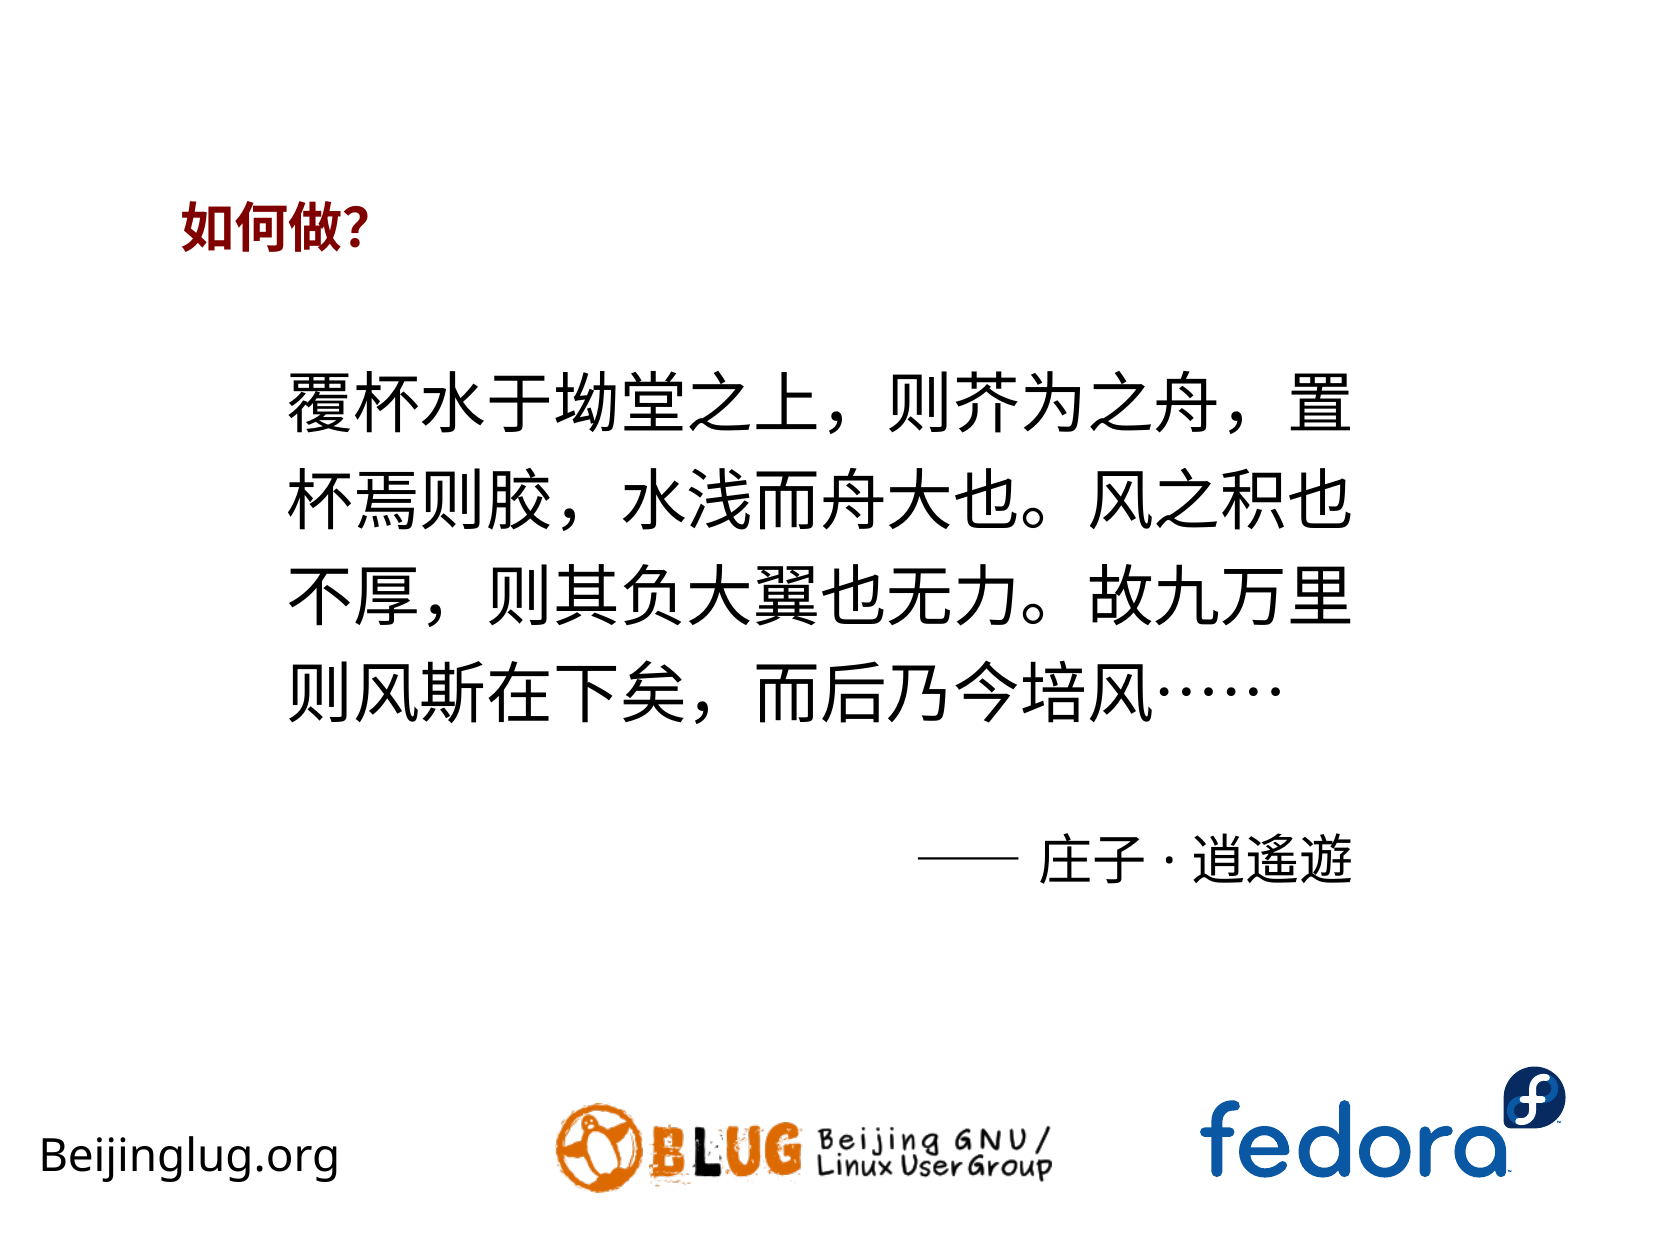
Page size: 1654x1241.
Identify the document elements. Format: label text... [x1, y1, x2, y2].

text_box 覆杯水于坳堂之上，则芥为之舟，置杯焉则胶，水浅而舟大也。风之积也不厚，则其负大翼也无力。故九万里则风斯在下矣，而后乃今培风…… ——庄子·逍遙遊 [271, 342, 1406, 870]
picture [555, 1103, 1052, 1193]
text_box 如何做？ [165, 177, 422, 265]
